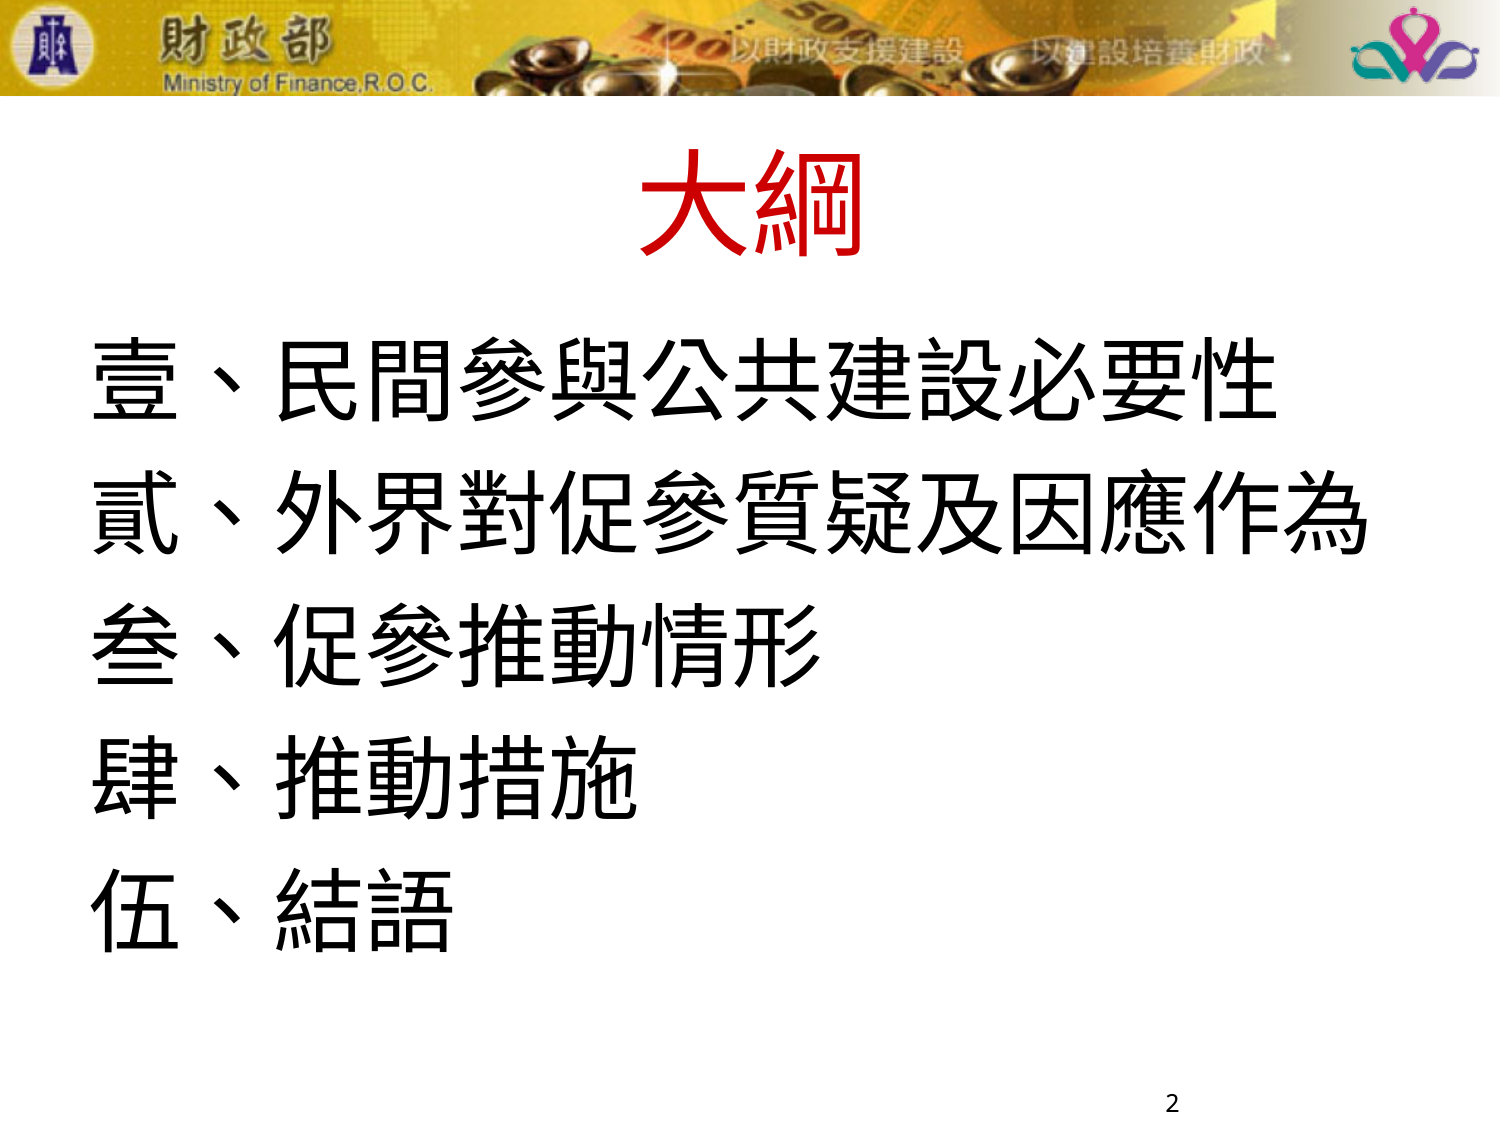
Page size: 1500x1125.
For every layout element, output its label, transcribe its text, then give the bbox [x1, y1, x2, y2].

text_box 2 [1149, 1080, 1500, 1125]
picture [0, 0, 1500, 96]
text_box 大綱 壹、民間參與公共建設必要性 貳、外界對促參質疑及因應作為 叁、促參推動情形 肆、推動措施 伍、結語 [1, 96, 1500, 1125]
